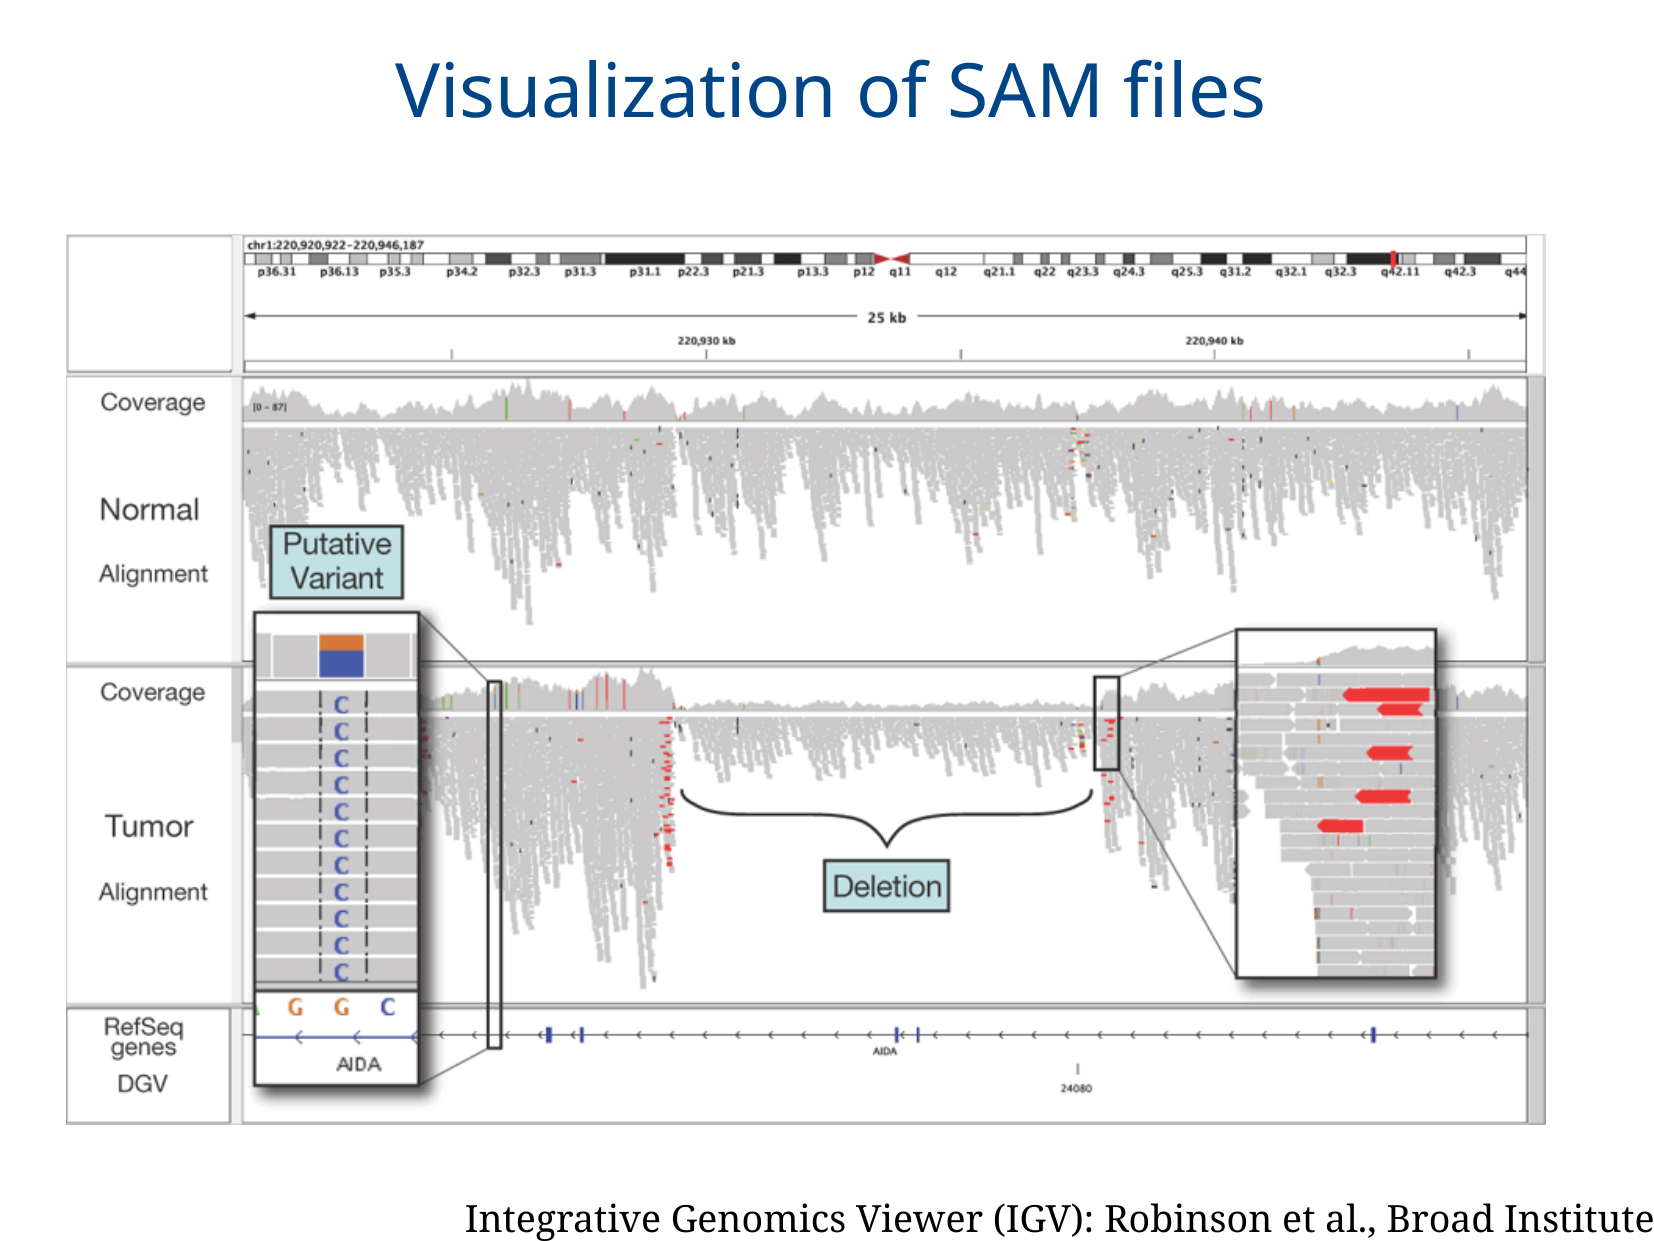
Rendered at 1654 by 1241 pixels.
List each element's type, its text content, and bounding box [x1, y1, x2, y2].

picture [66, 234, 1546, 1126]
title Visualization of SAM files [86, 0, 1576, 193]
text_box Integrative Genomics Viewer (IGV): Robinson et al., Broad Institute [450, 1185, 1545, 1241]
